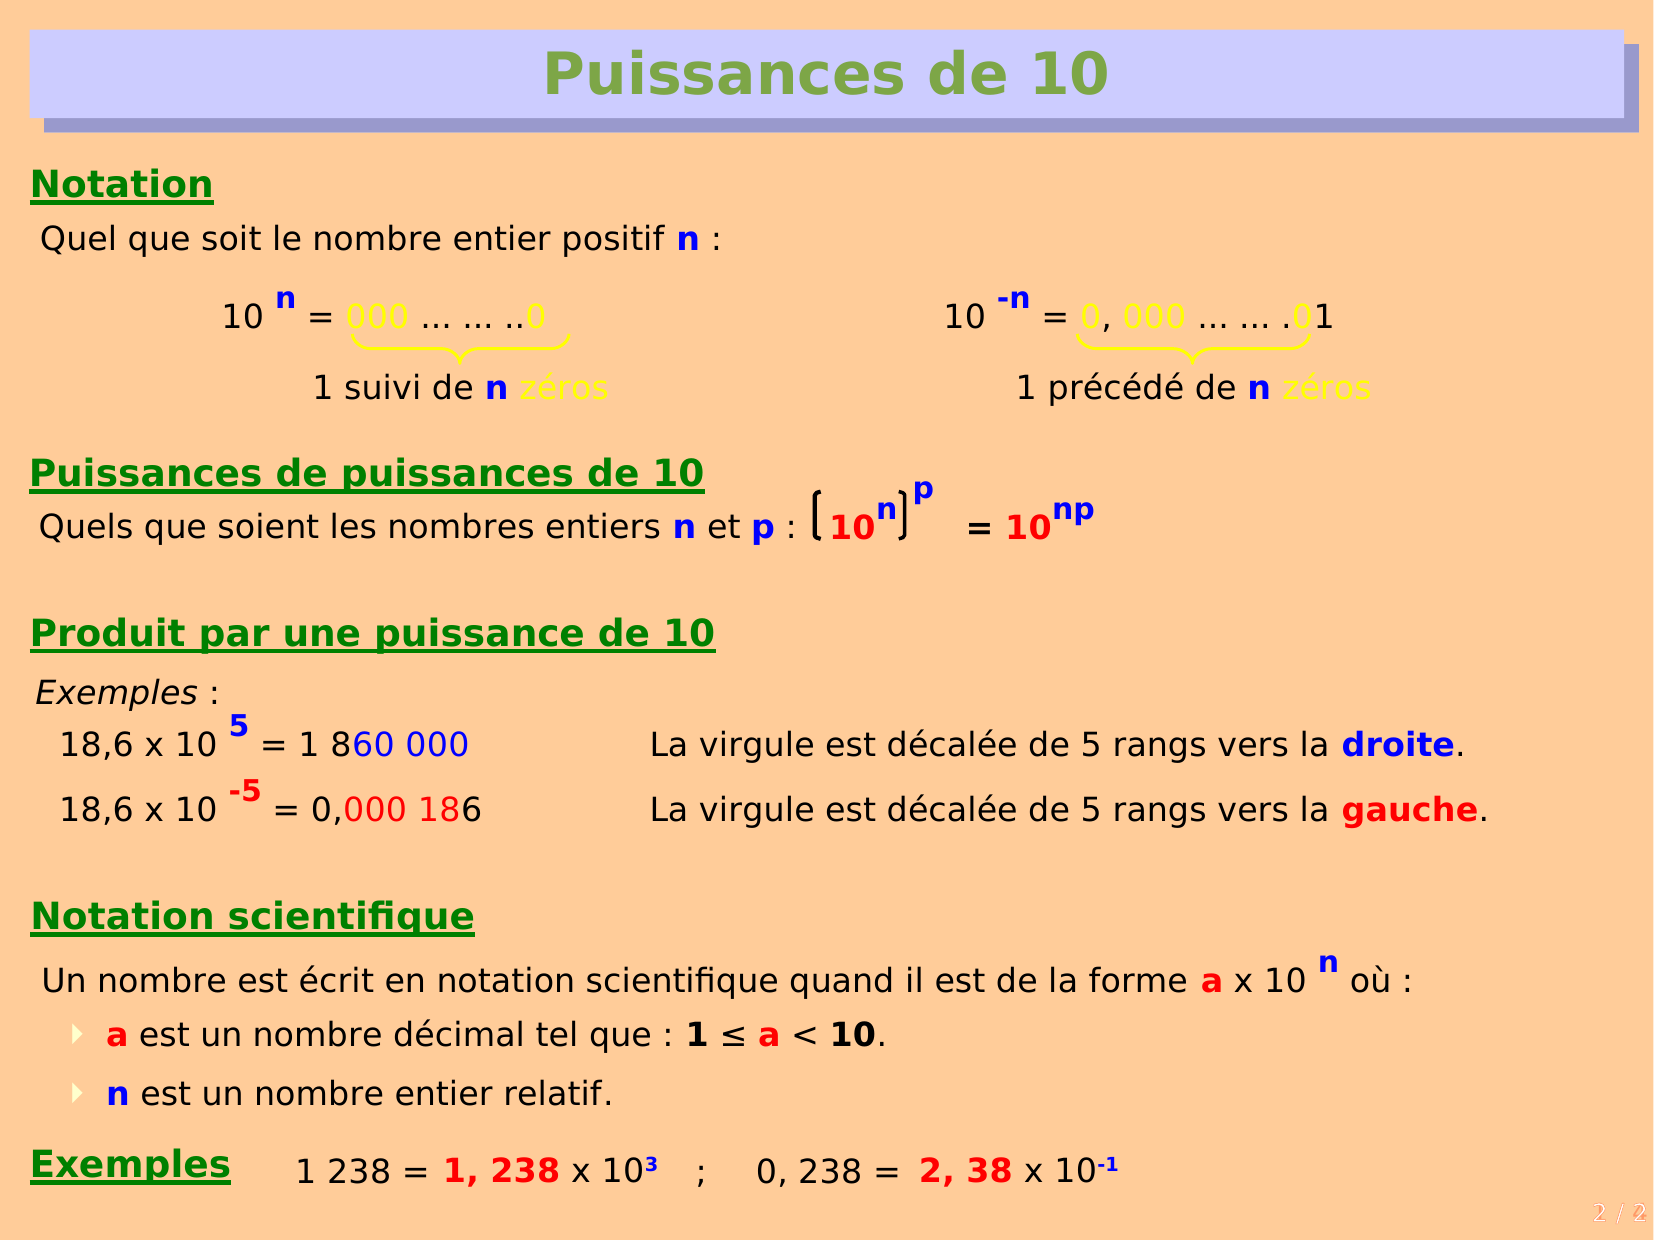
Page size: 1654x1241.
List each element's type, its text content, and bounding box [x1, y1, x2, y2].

text_box  n est un nombre entier relatif. [62, 1074, 614, 1114]
text_box p [912, 470, 935, 527]
text_box 10 n = 000 ... ... ..0 [207, 280, 570, 337]
text_box 2, 38 x 10-1 [918, 1151, 1120, 1192]
text_box 2 / 2 [1591, 1198, 1649, 1235]
text_box Puissances de puissances de 10 [28, 451, 706, 496]
text_box 18,6 x 10 -5 = 0,000 186 [59, 773, 483, 830]
text_box Notation scientifique [29, 894, 477, 939]
text_box 18,6 x 10 5 = 1 860 000 [59, 708, 471, 765]
text_box 1, 238 x 103 [442, 1151, 659, 1192]
text_box Notation [29, 162, 215, 207]
text_box 10 -n = 0, 000 ... ... .01 [943, 280, 1344, 337]
text_box ; [685, 1152, 718, 1192]
text_box La virgule est décalée de 5 rangs vers la droite. [649, 725, 1466, 765]
text_box Produit par une puissance de 10 [29, 611, 717, 656]
title Puissances de 10 [29, 29, 1625, 119]
text_box Exemples : [35, 666, 221, 720]
text_box 1 suivi de n zéros [307, 368, 615, 414]
text_box Quel que soit le nombre entier positif n : [39, 212, 723, 266]
text_box 1 précédé de n zéros [1015, 368, 1373, 408]
text_box Exemples [29, 1142, 232, 1187]
text_box  a est un nombre décimal tel que : 1 ≤ a < 10. [62, 1015, 888, 1055]
text_box 1 238 = [295, 1152, 431, 1192]
text_box La virgule est décalée de 5 rangs vers la gauche. [649, 790, 1490, 830]
text_box 0, 238 = [755, 1152, 902, 1192]
text_box 10n = 10np [760, 491, 1096, 548]
text_box Quels que soient les nombres entiers n et p : [38, 500, 798, 554]
text_box Un nombre est écrit en notation scientifique quand il est de la forme a x 10 n où : [41, 944, 1459, 1001]
